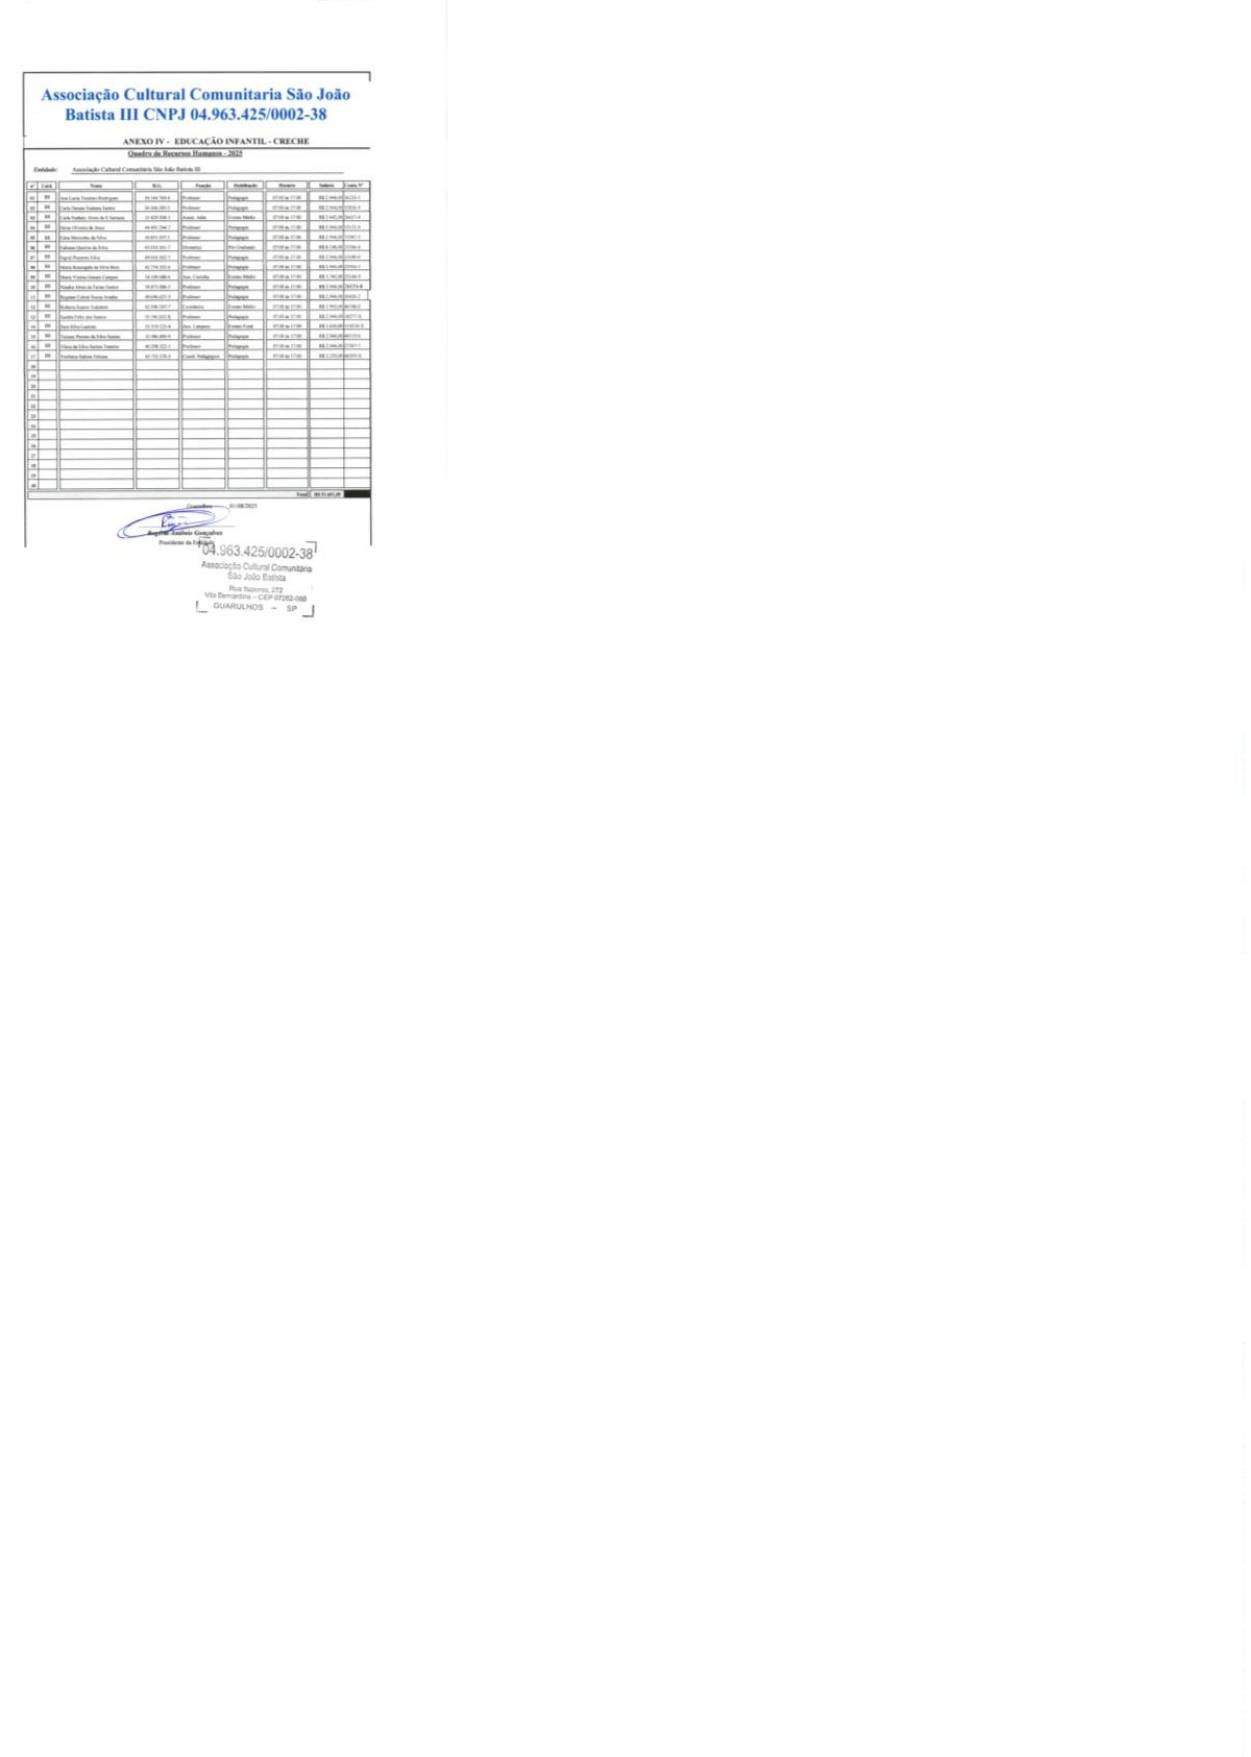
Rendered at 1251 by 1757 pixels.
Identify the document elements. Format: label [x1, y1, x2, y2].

text_box [0, 0, 1246, 1757]
